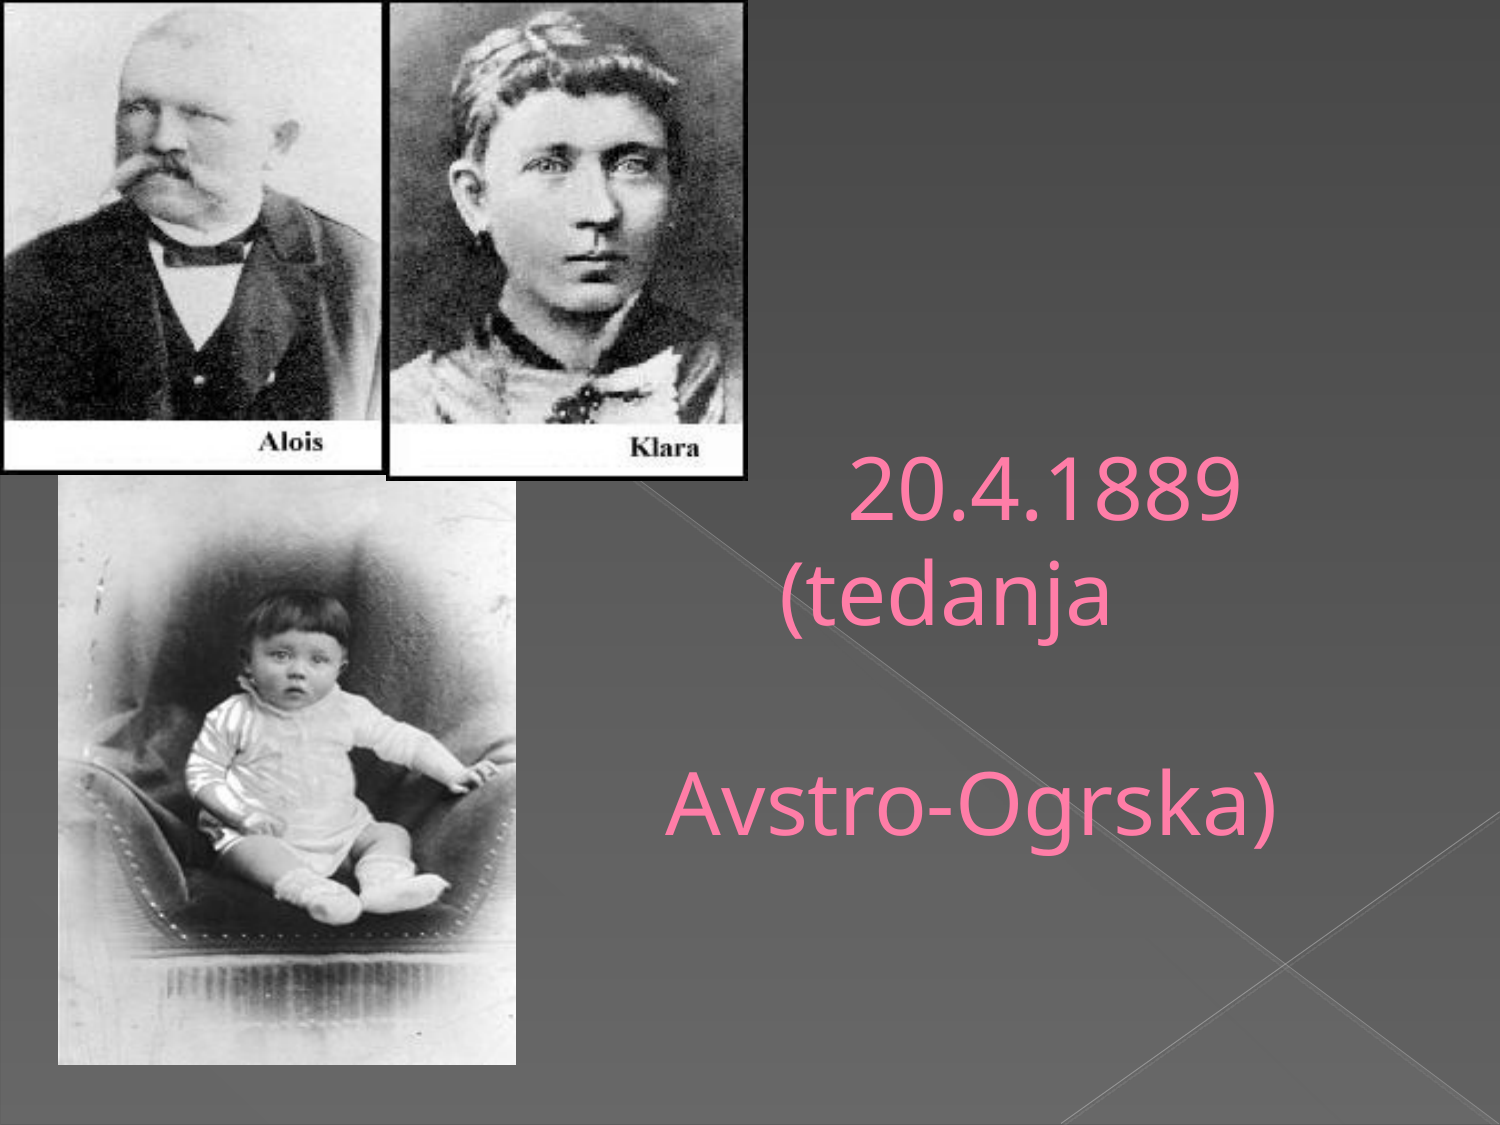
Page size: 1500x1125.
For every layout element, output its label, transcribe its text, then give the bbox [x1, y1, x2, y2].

title 20.4.1889 (tedanja Avstro-Ogrska) [70, 45, 1425, 1032]
picture [0, 0, 748, 1065]
